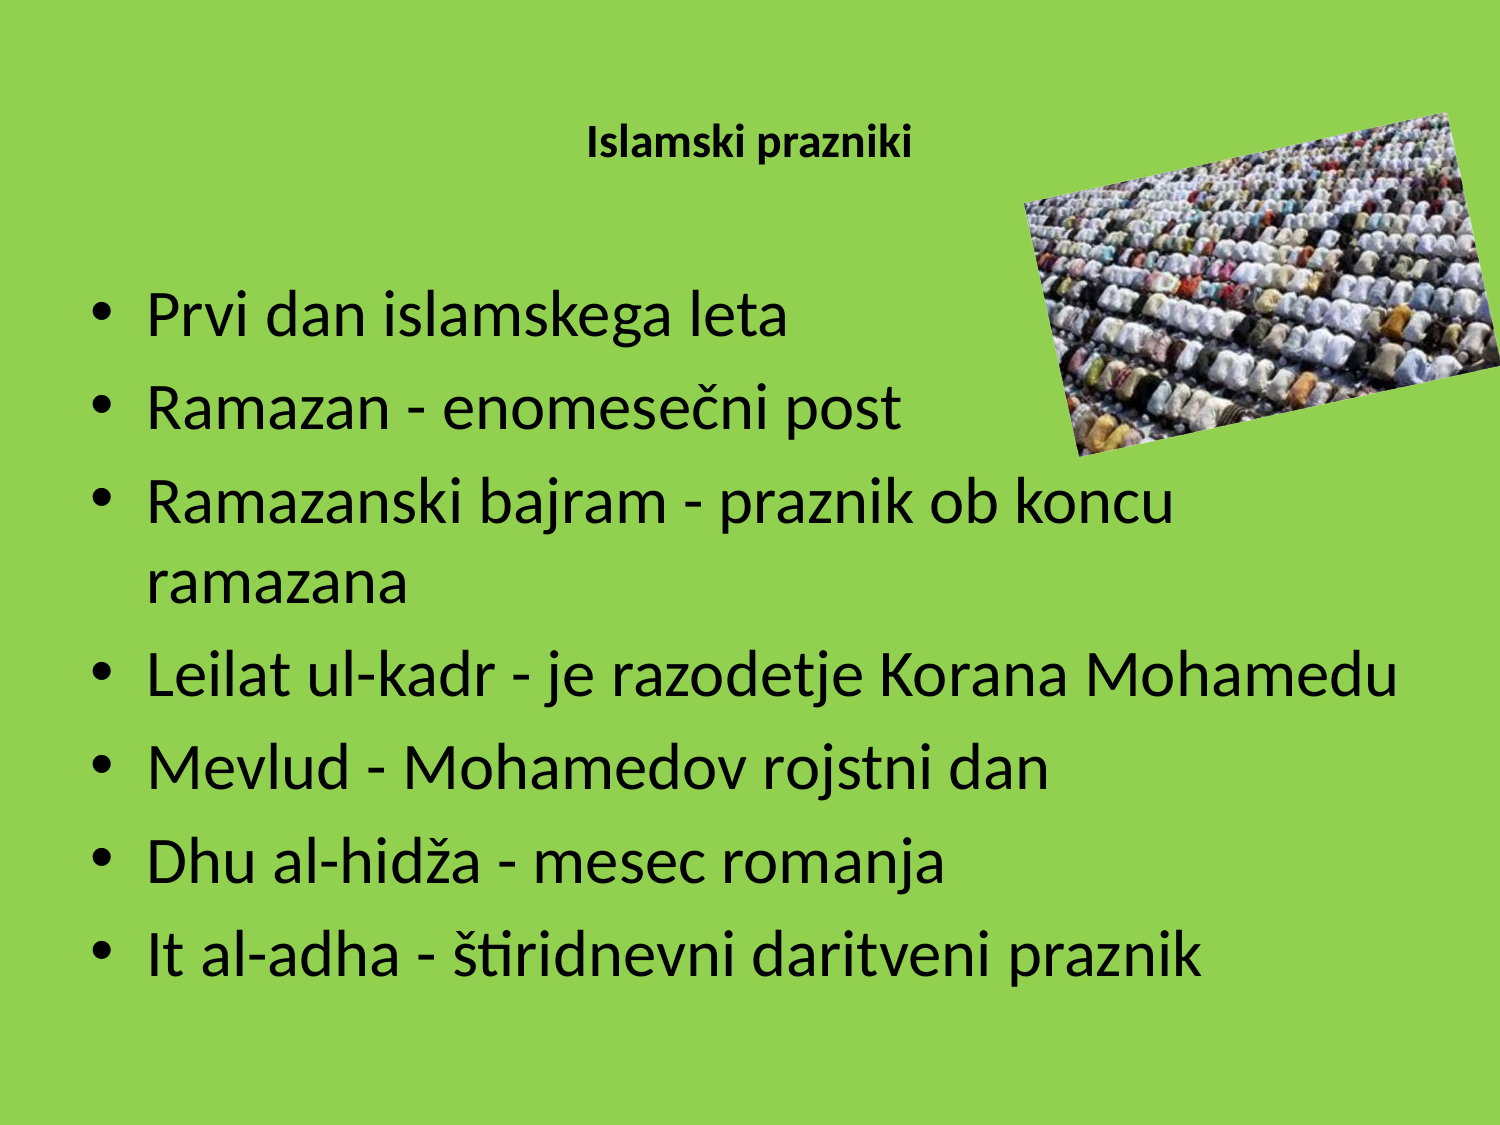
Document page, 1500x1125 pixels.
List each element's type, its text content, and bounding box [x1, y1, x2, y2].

title Islamski prazniki [75, 45, 1425, 233]
list Prvi dan islamskega leta Ramazan - enomesečni post Ramazanski bajram - praznik ob koncu ramazana Leilat ul-kadr - je razodetje Korana Mohamedu Mevlud - Mohamedov rojstni dan Dhu al-hidža - mesec romanja It al-adha - štiridnevni daritveni praznik [75, 262, 1425, 1094]
picture [1023, 111, 1500, 457]
